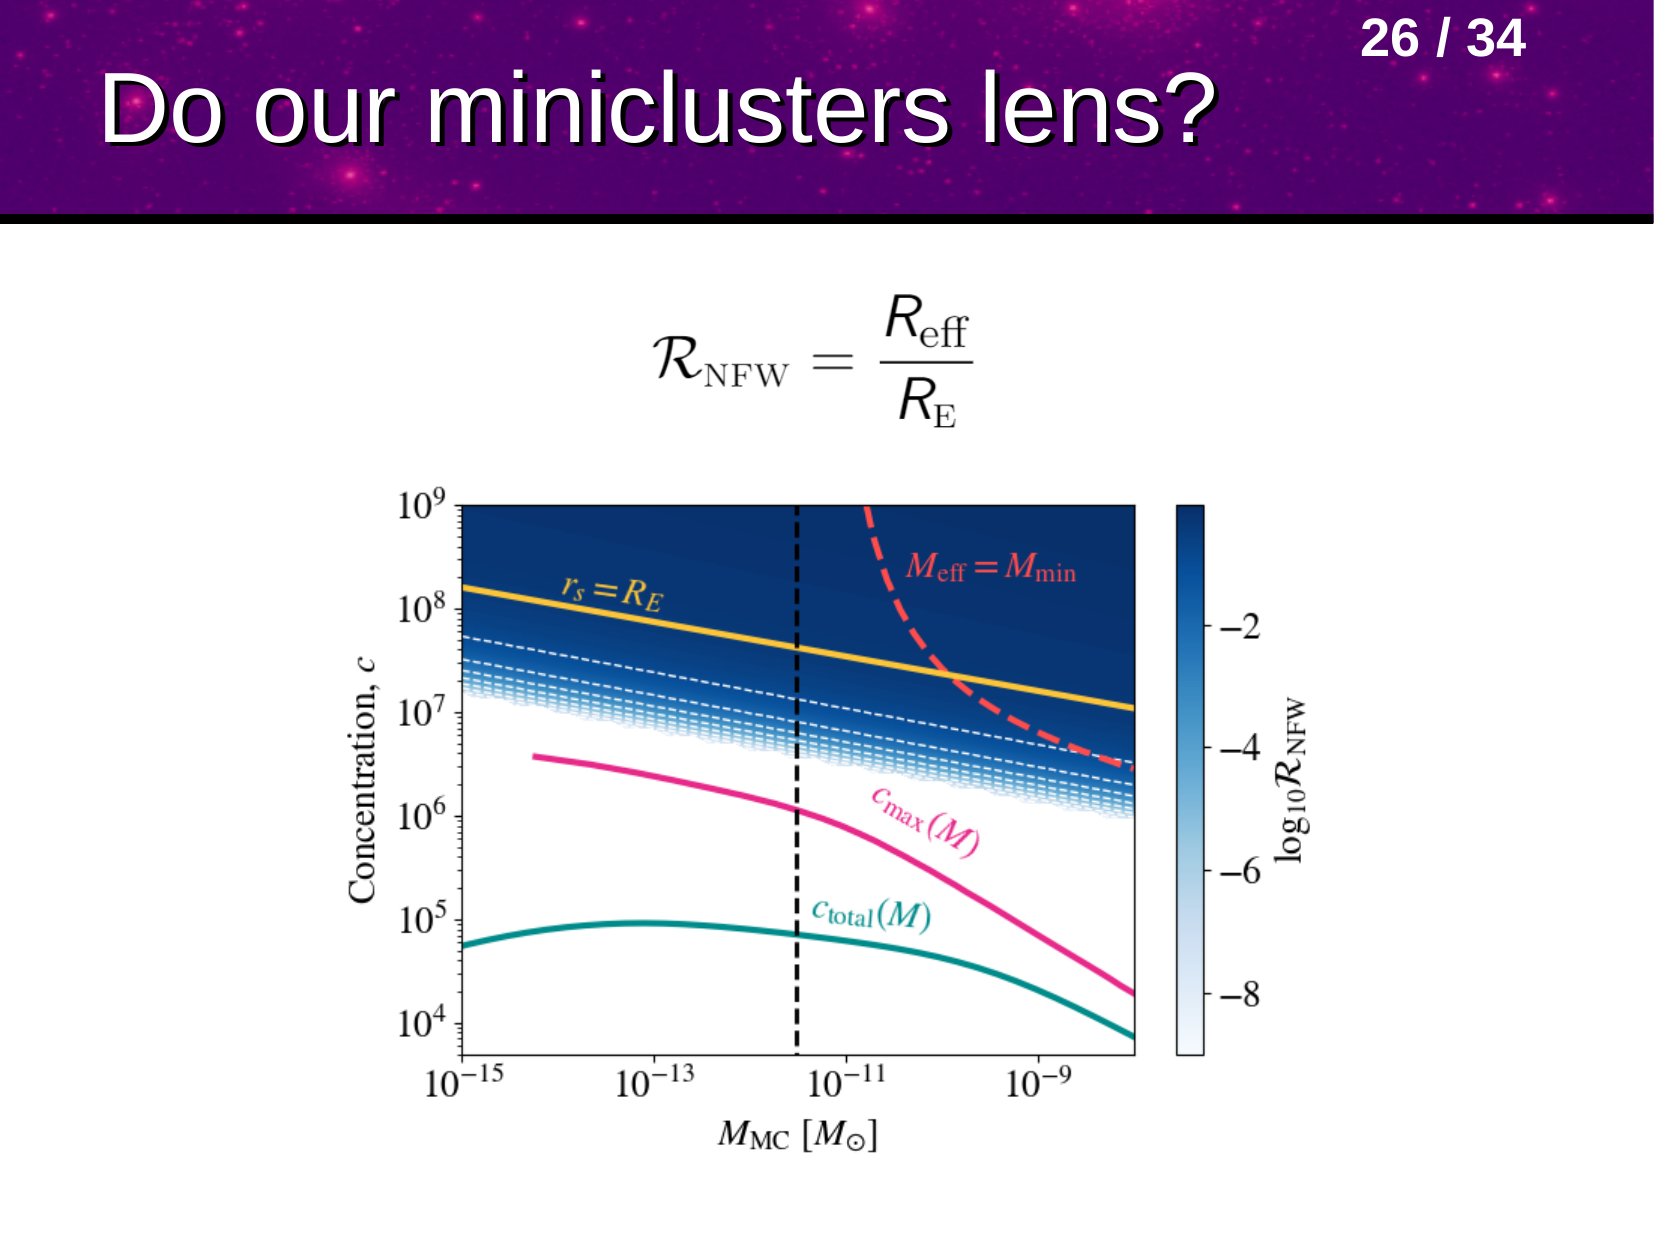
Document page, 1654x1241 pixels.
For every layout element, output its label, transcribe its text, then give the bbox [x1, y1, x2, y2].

text_box Do our miniclusters lens? [82, 44, 1654, 283]
picture [0, 0, 1345, 214]
text_box <number> / 34 [1345, 0, 1654, 77]
picture [307, 268, 1358, 1199]
